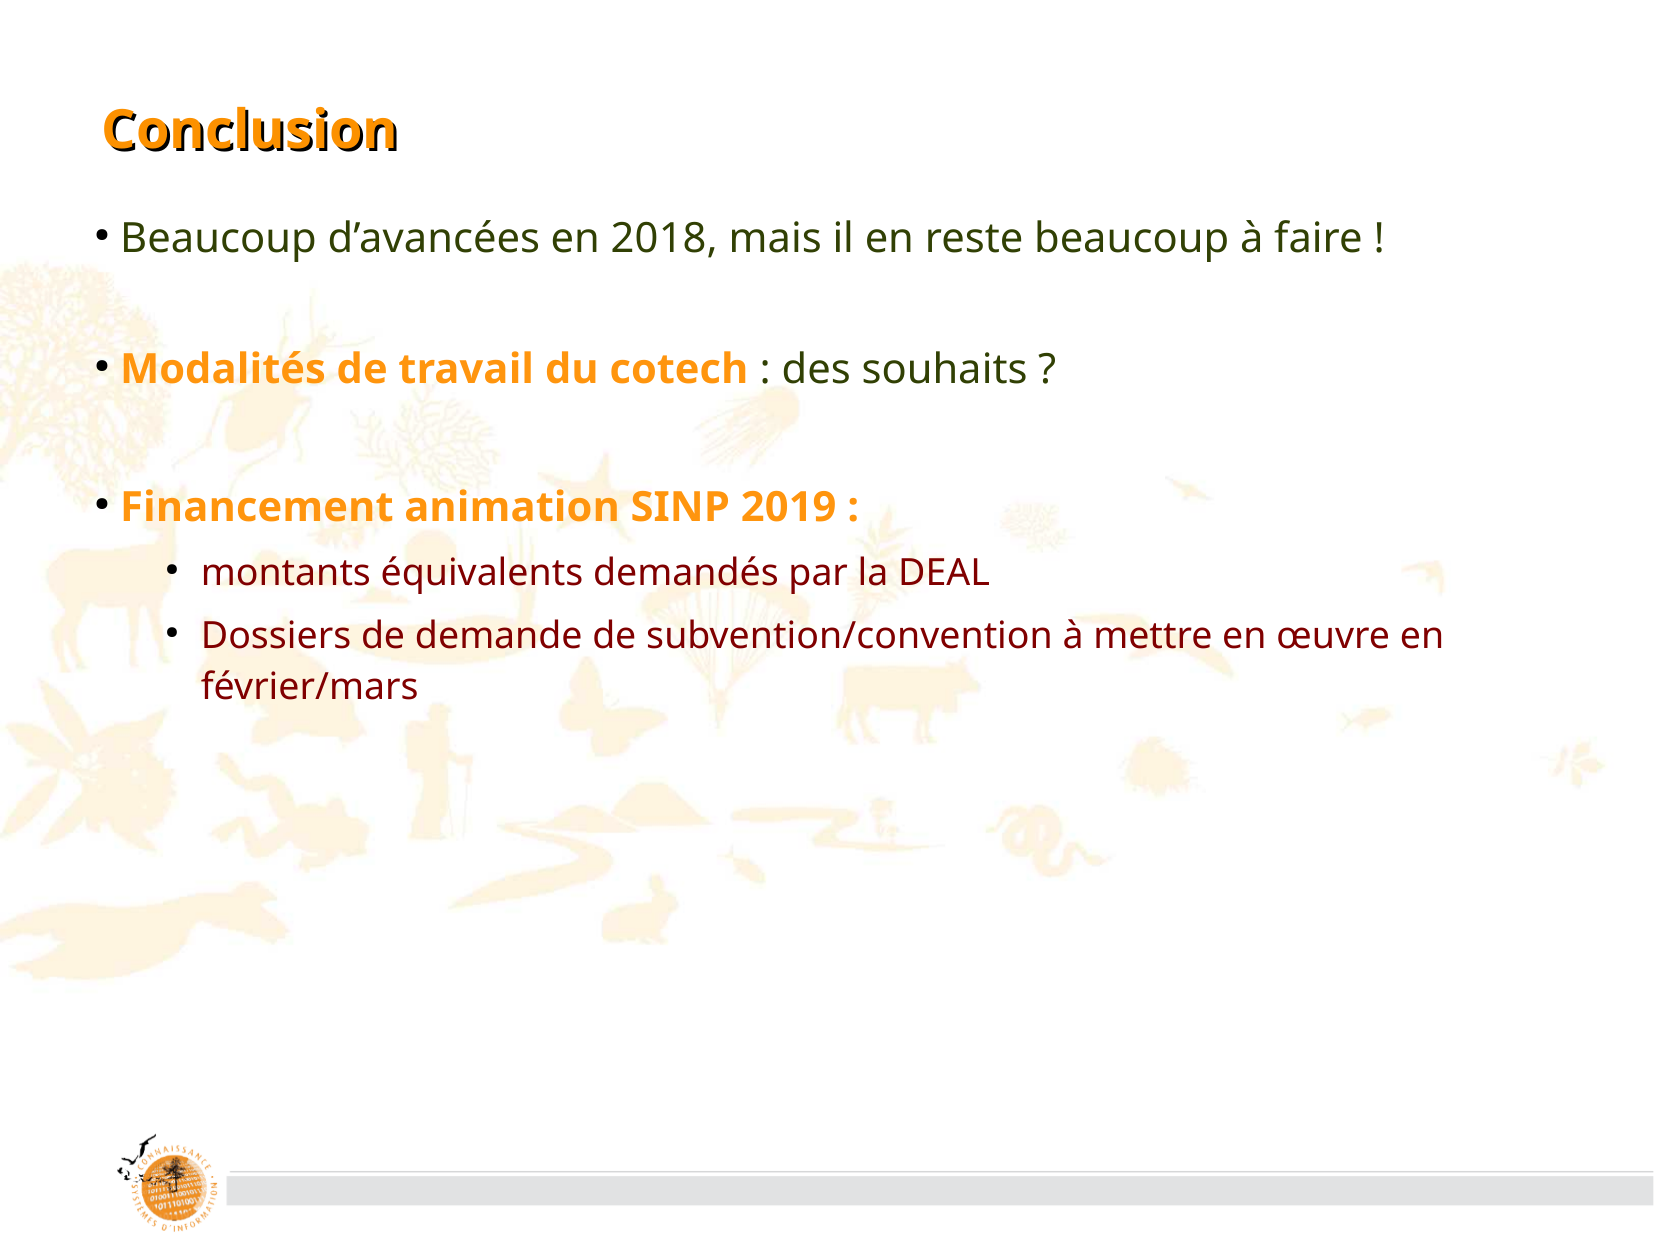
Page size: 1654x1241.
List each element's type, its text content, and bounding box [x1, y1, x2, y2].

subtitle Beaucoup d’avancées en 2018, mais il en reste beaucoup à faire ! Modalités de travail du cotech : des souhaits ? Financement animation SINP 2019 : montants équivalents demandés par la DEAL Dossiers de demande de subvention/convention à mettre en œuvre en février/mars [94, 236, 1577, 739]
title Conclusion [82, 49, 1571, 207]
picture [0, 0, 1654, 1241]
